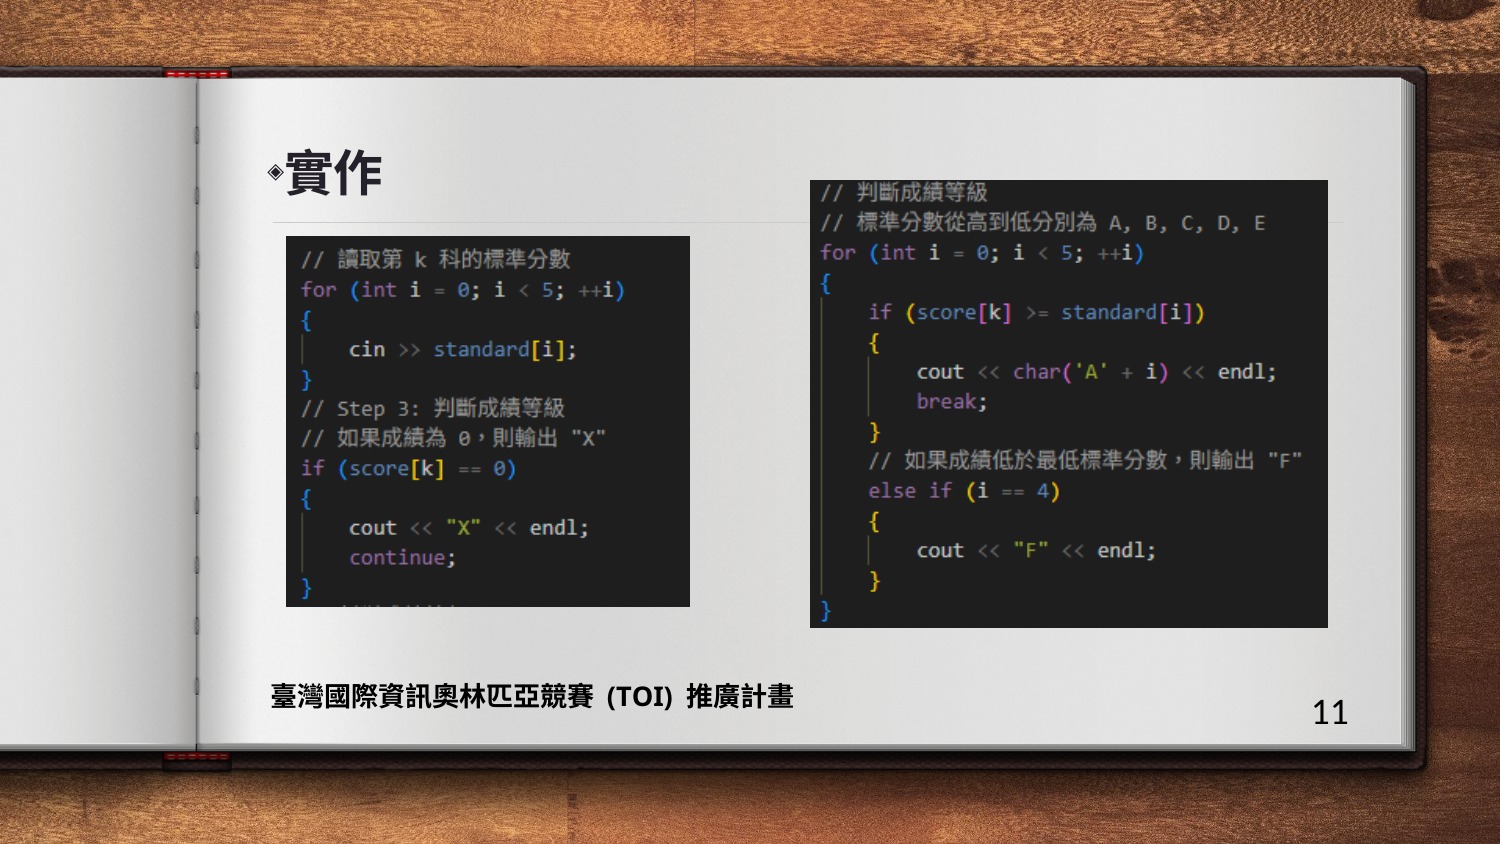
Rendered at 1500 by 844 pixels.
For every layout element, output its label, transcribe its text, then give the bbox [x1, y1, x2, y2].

text_box 11 [1295, 672, 1386, 737]
list 實作 [252, 126, 1194, 216]
picture [810, 180, 1328, 628]
picture [286, 236, 690, 608]
